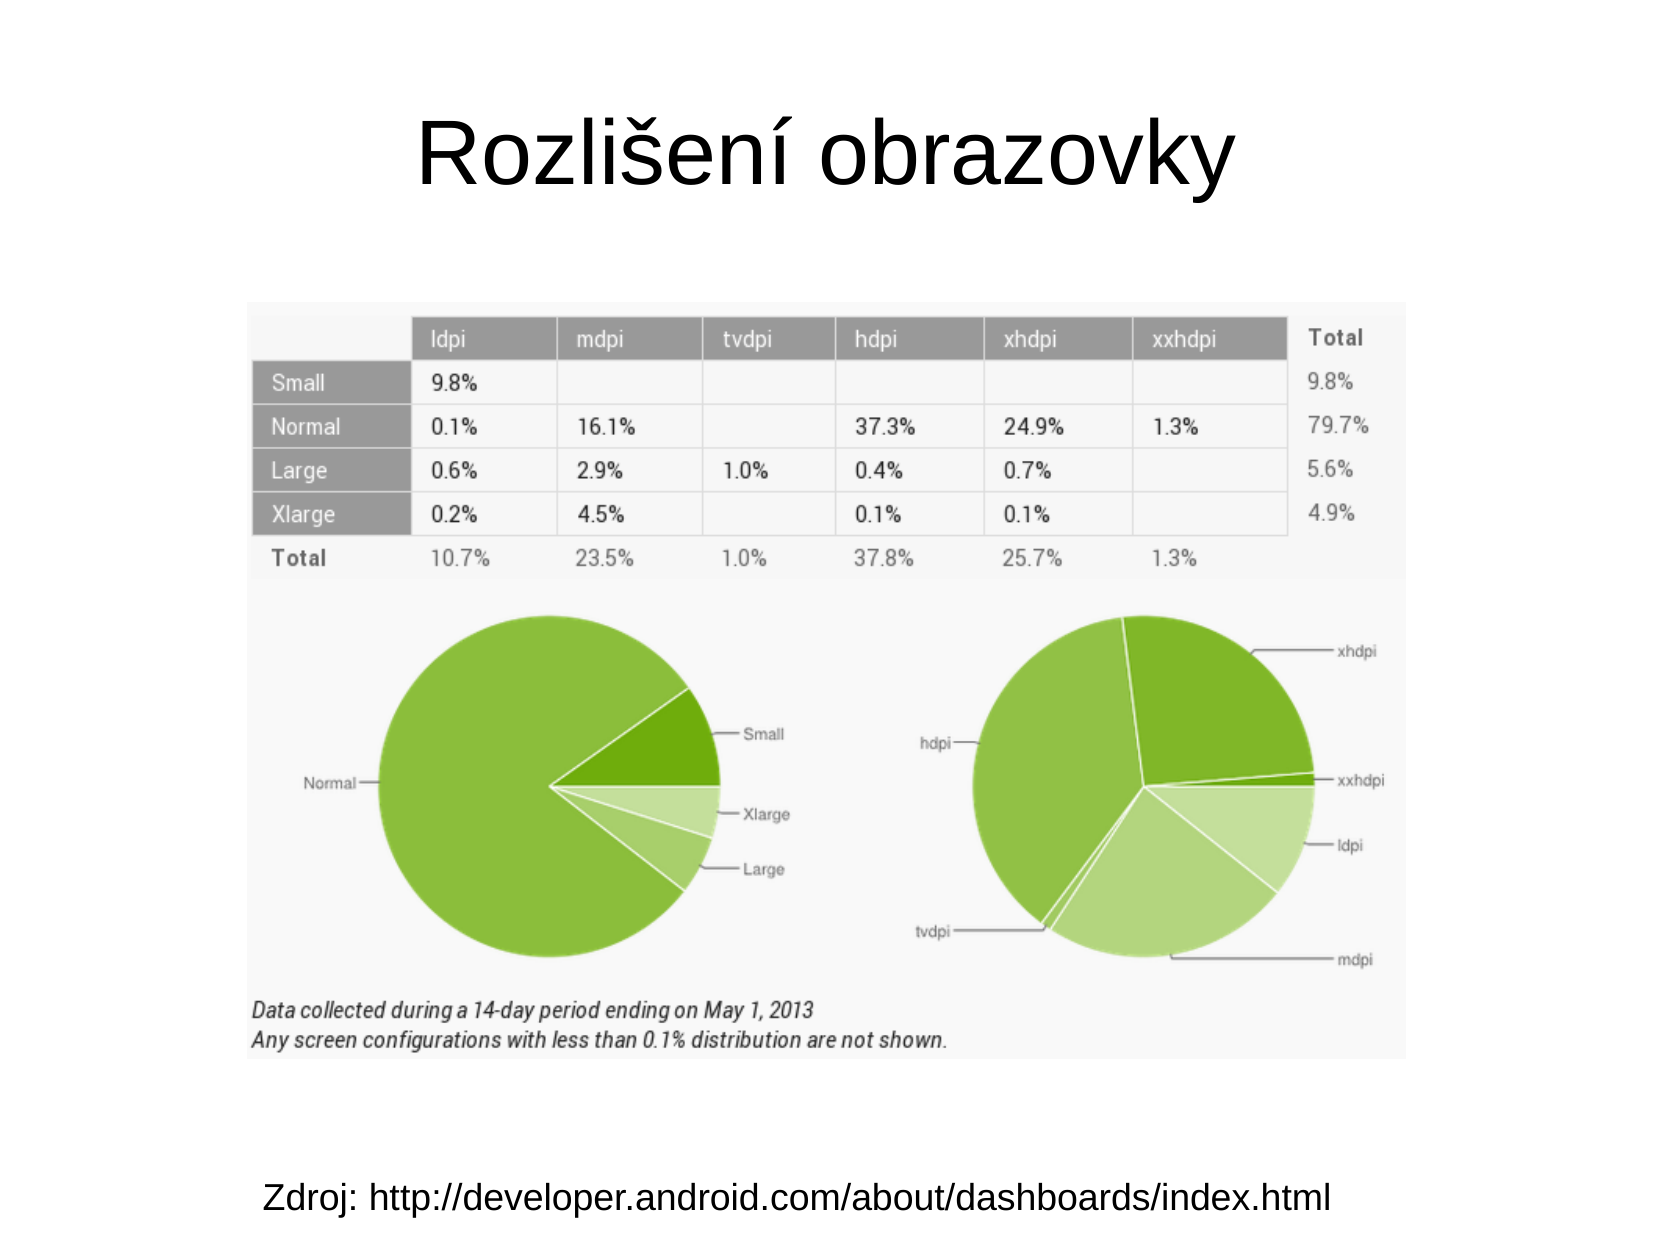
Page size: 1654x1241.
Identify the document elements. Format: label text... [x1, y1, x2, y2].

text_box Zdroj: http://developer.android.com/about/dashboards/index.html [248, 1169, 1406, 1227]
title Rozlišení obrazovky [82, 49, 1571, 257]
picture [247, 302, 1406, 1059]
